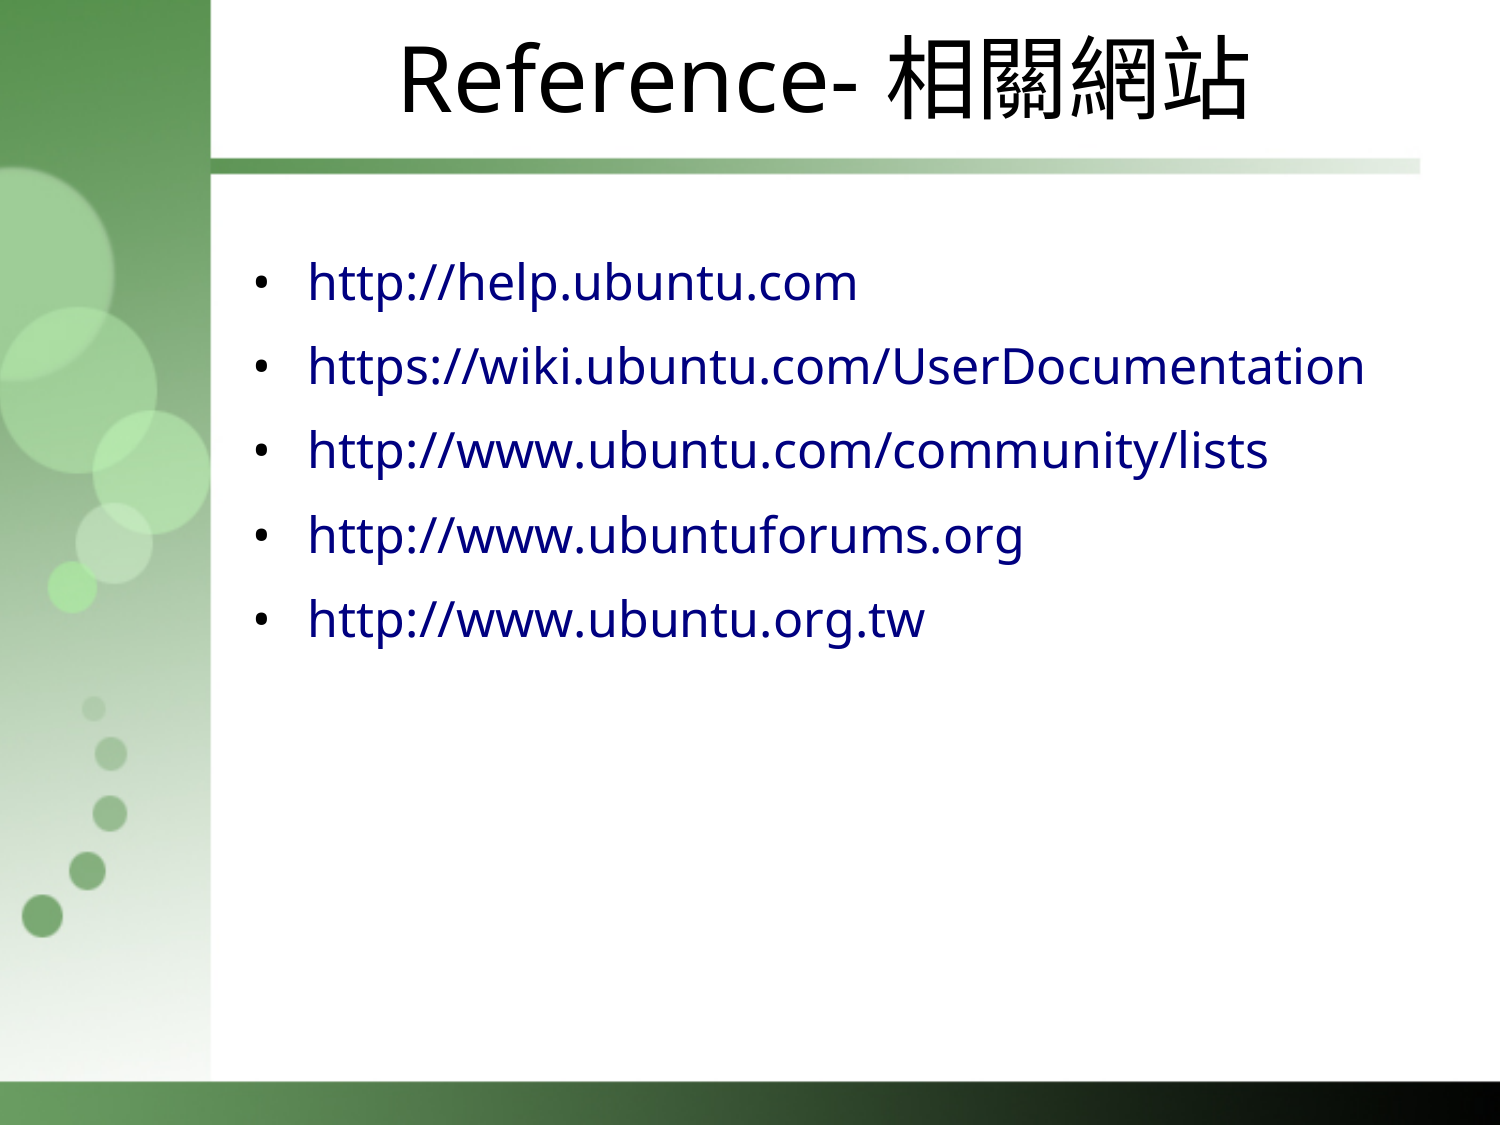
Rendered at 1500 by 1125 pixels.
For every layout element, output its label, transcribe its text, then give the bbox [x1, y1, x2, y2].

list http://help.ubuntu.com https://wiki.ubuntu.com/UserDocumentation http://www.ubuntu.com/community/lists http://www.ubuntuforums.org http://www.ubuntu.org.tw [237, 236, 1500, 837]
title Reference-相關網站 [260, 27, 1388, 148]
picture [0, 0, 1500, 1125]
